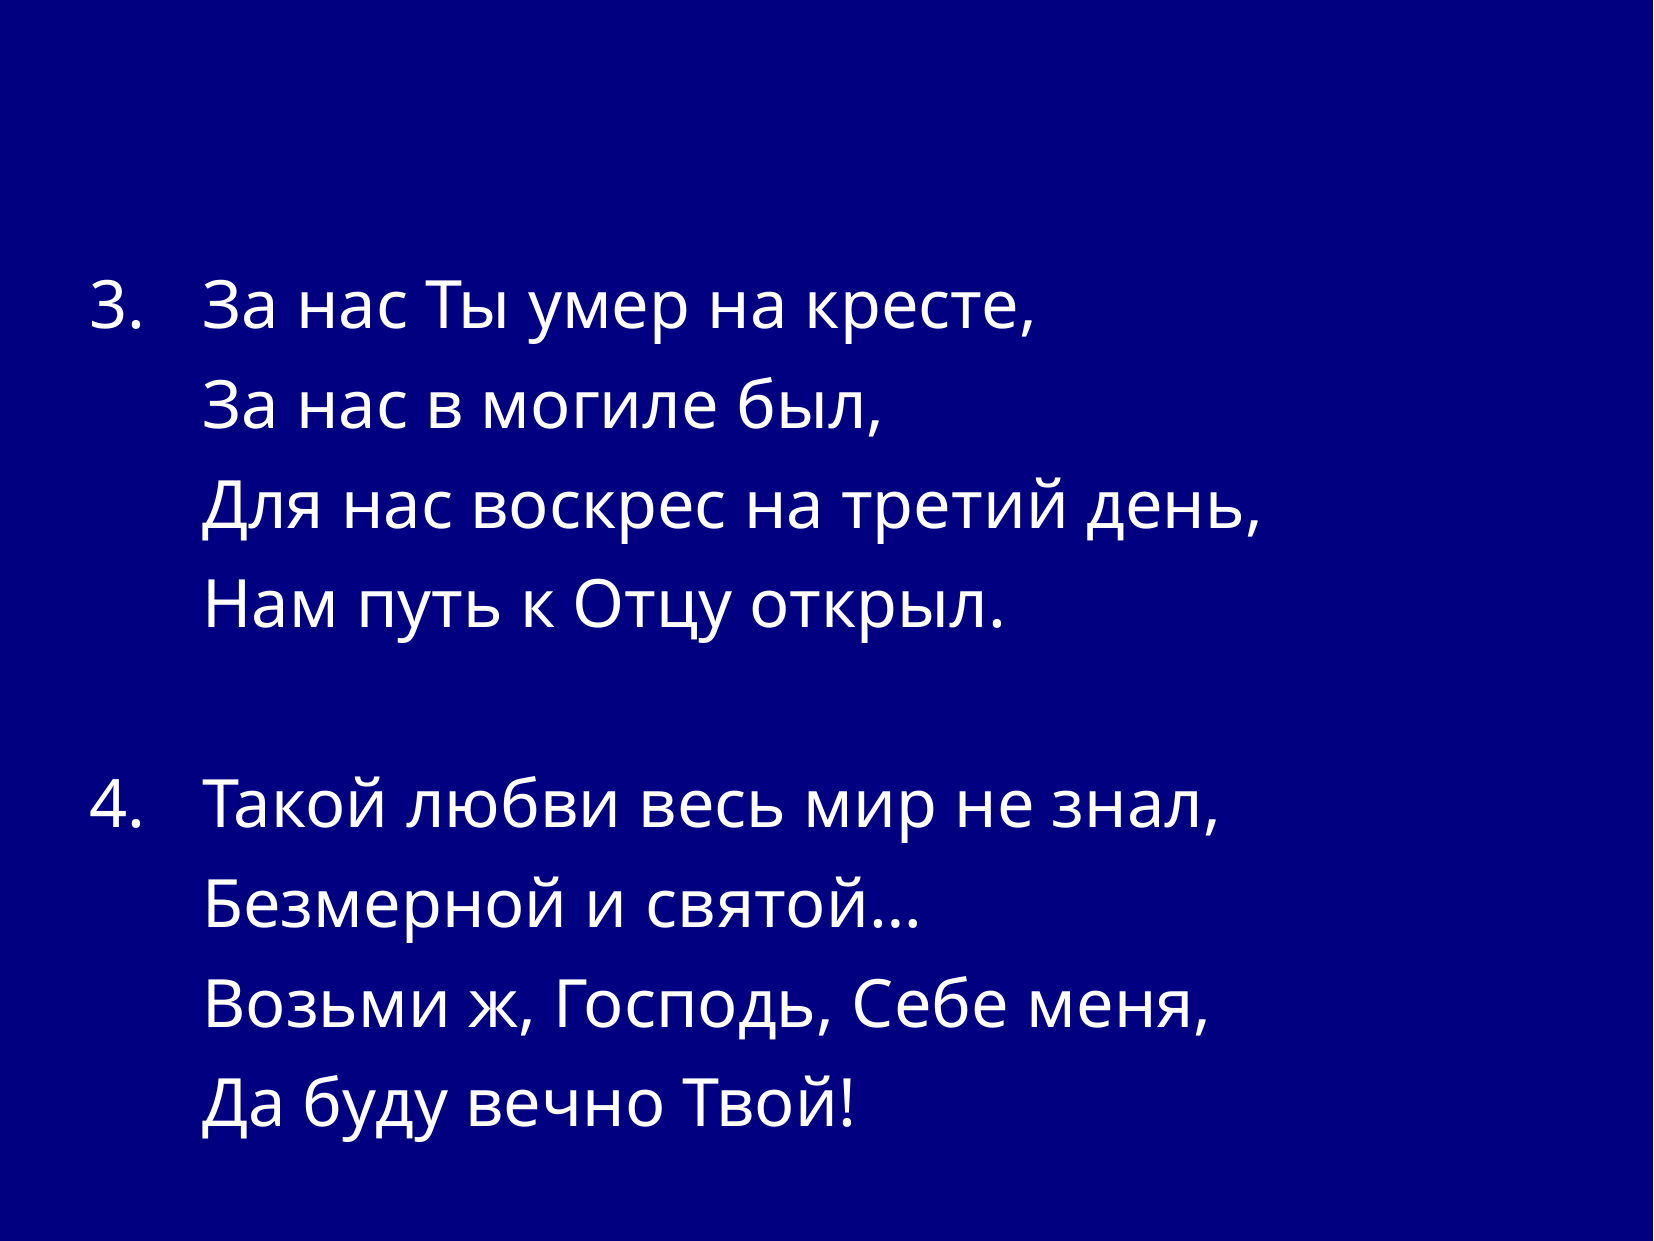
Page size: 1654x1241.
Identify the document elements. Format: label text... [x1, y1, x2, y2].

text_box 3. За нас Ты умер на кресте, За нас в могиле был, Для нас воскрес на третий день, Нам путь к Отцу открыл. 4. Такой любви весь мир не знал, Безмерной и святой… Возьми ж, Господь, Себе меня, Да буду вечно Твой! [75, 150, 1576, 1163]
